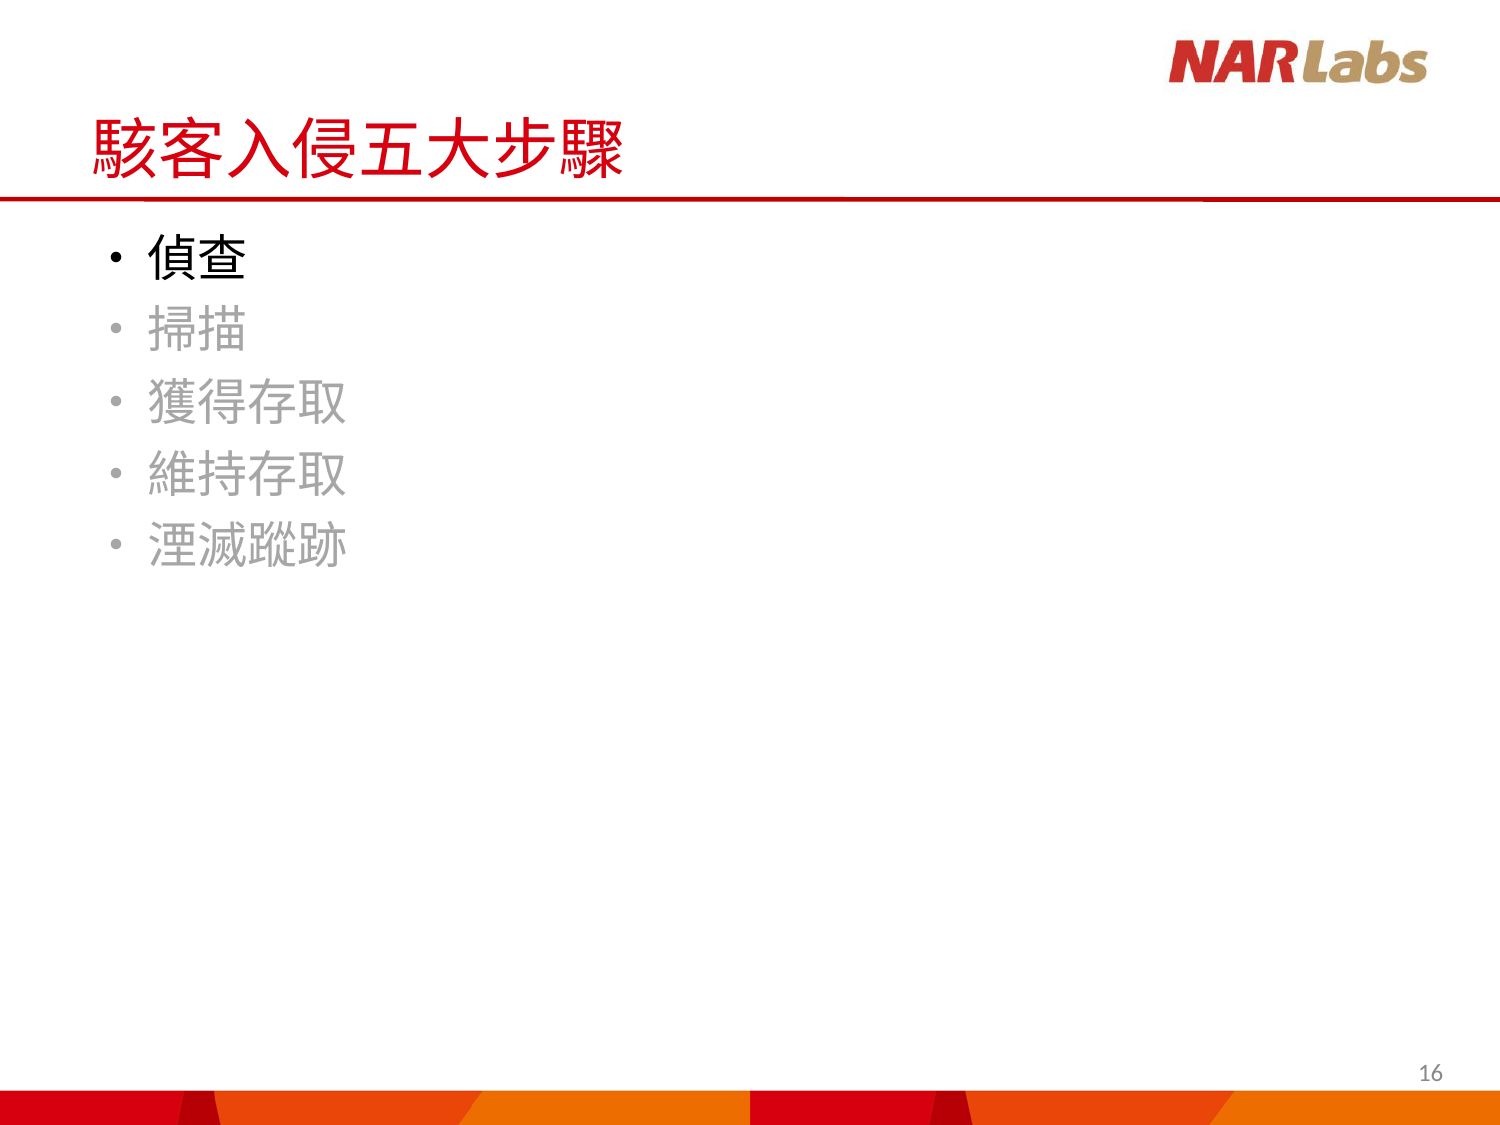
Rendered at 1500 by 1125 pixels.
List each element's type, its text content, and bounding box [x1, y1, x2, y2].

text_box 11 [1414, 1056, 1448, 1090]
title 駭客入侵五大步驟 [89, 107, 1411, 189]
text_box • 偵查 • 掃描 • 獲得存取 • 維持存取 • 湮滅蹤跡 [89, 226, 351, 576]
